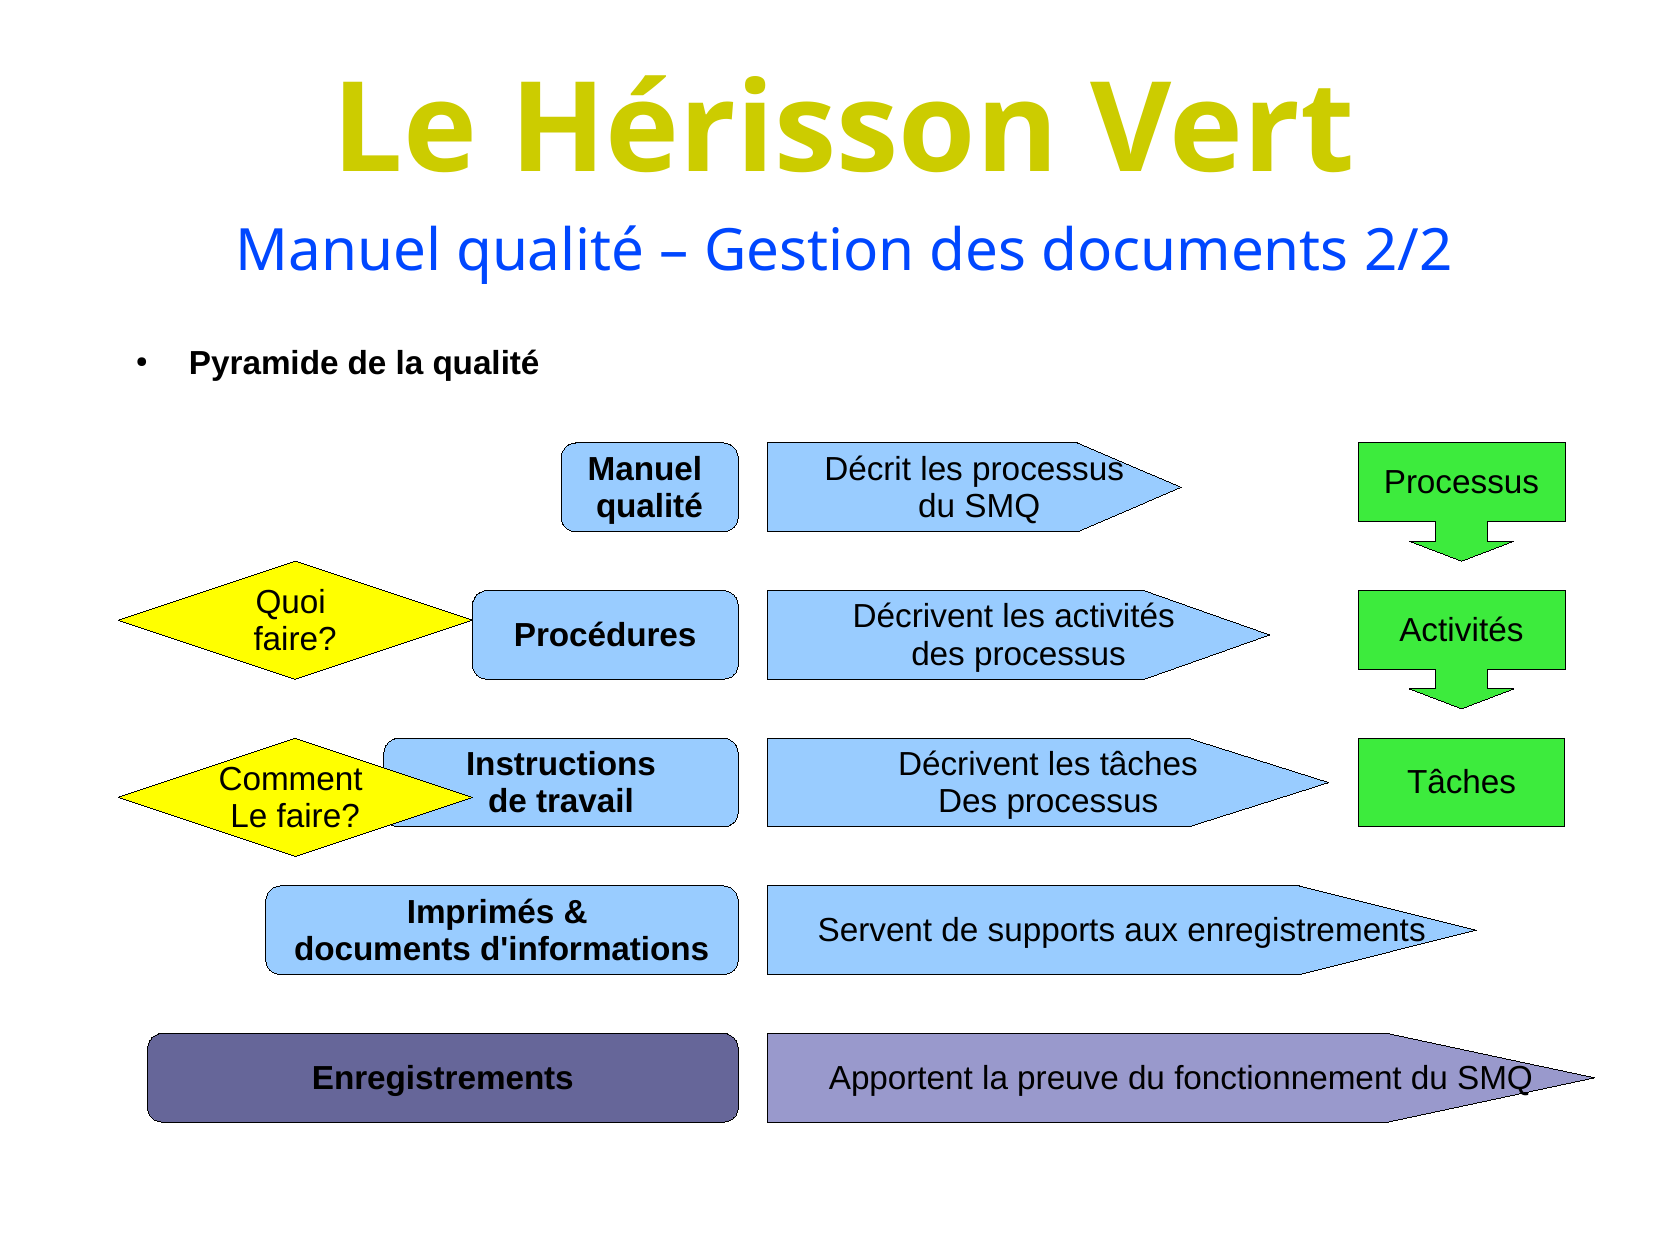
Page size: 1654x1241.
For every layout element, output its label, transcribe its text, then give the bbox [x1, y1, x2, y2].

text_box Décrivent les tâches Des processus [767, 738, 1329, 827]
text_box Comment Le faire? [118, 738, 473, 857]
text_box Décrivent les activités des processus [767, 590, 1270, 680]
text_box Tâches [1358, 738, 1565, 827]
list Pyramide de la qualité [118, 344, 1595, 1182]
text_box Activités [1358, 590, 1566, 709]
text_box Servent de supports aux enregistrements [767, 885, 1477, 975]
text_box Décrit les processus du SMQ [767, 442, 1182, 532]
text_box Processus [1358, 442, 1566, 562]
text_box Procédures [472, 590, 739, 680]
text_box Quoi faire? [118, 561, 473, 680]
text_box Instructions de travail [383, 738, 739, 827]
text_box Imprimés & documents d'informations [265, 885, 739, 975]
text_box Enregistrements [147, 1033, 739, 1123]
text_box Manuel qualité [561, 442, 739, 532]
text_box Apportent la preuve du fonctionnement du SMQ [767, 1033, 1595, 1123]
title Le Hérisson Vert Manuel qualité – Gestion des documents 2/2 [123, 58, 1565, 266]
